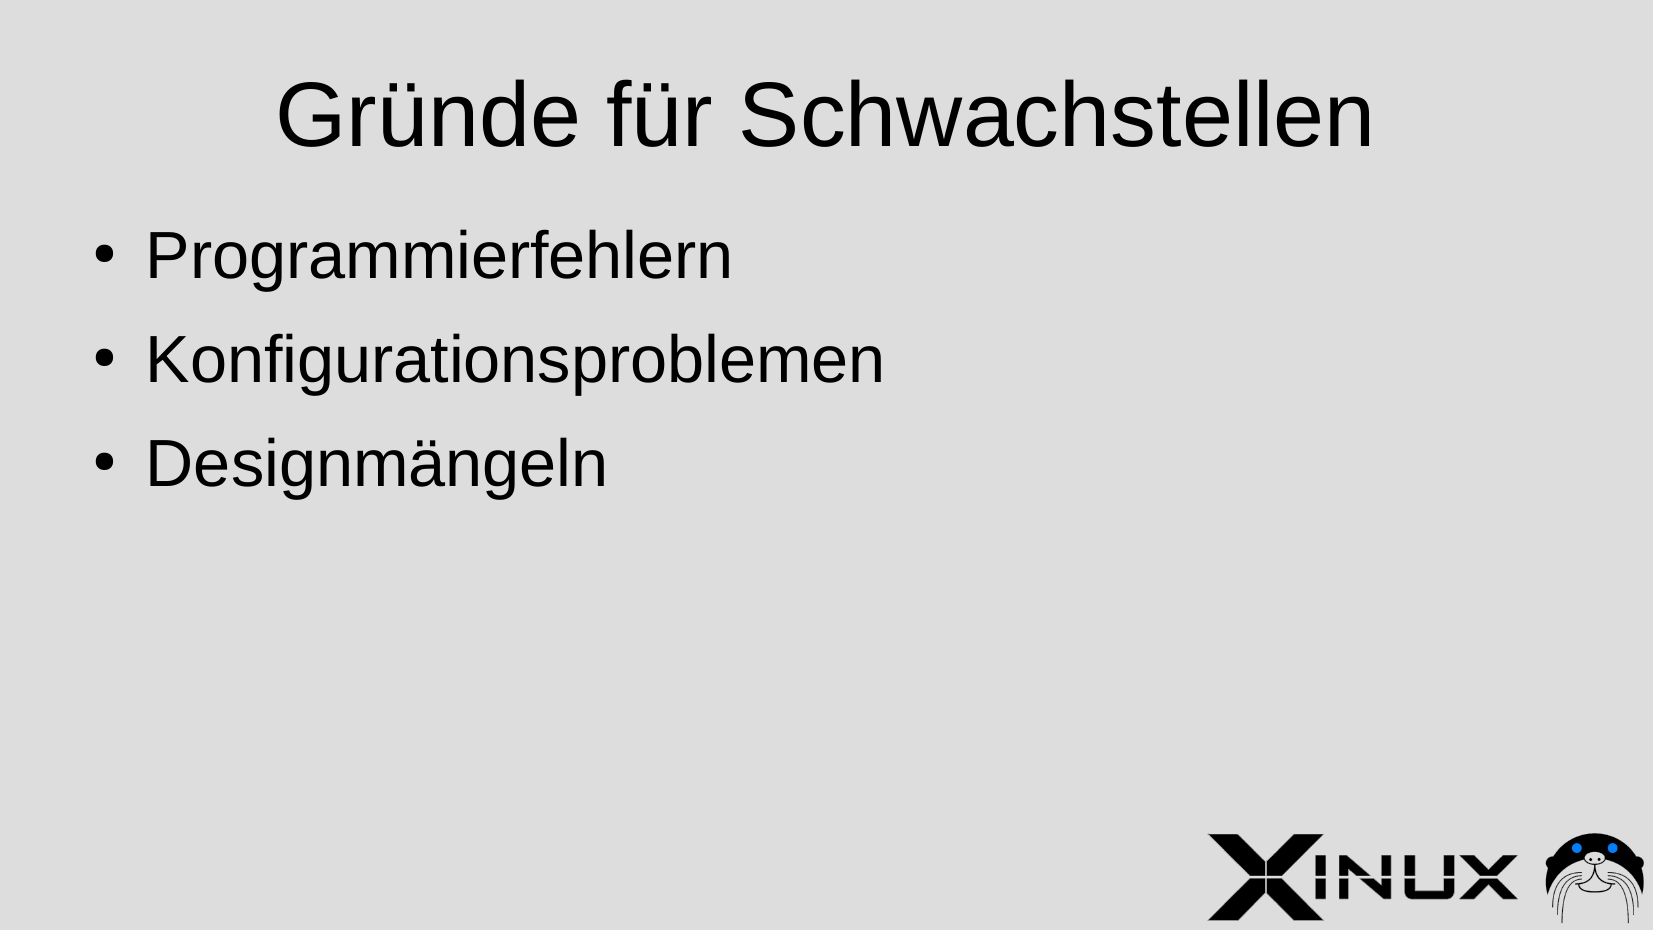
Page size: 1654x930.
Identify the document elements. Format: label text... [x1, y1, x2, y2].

picture [1200, 824, 1650, 930]
list Programmierfehlern Konfigurationsproblemen Designmängeln [75, 217, 1563, 757]
title Gründe für Schwachstellen [82, 37, 1571, 193]
